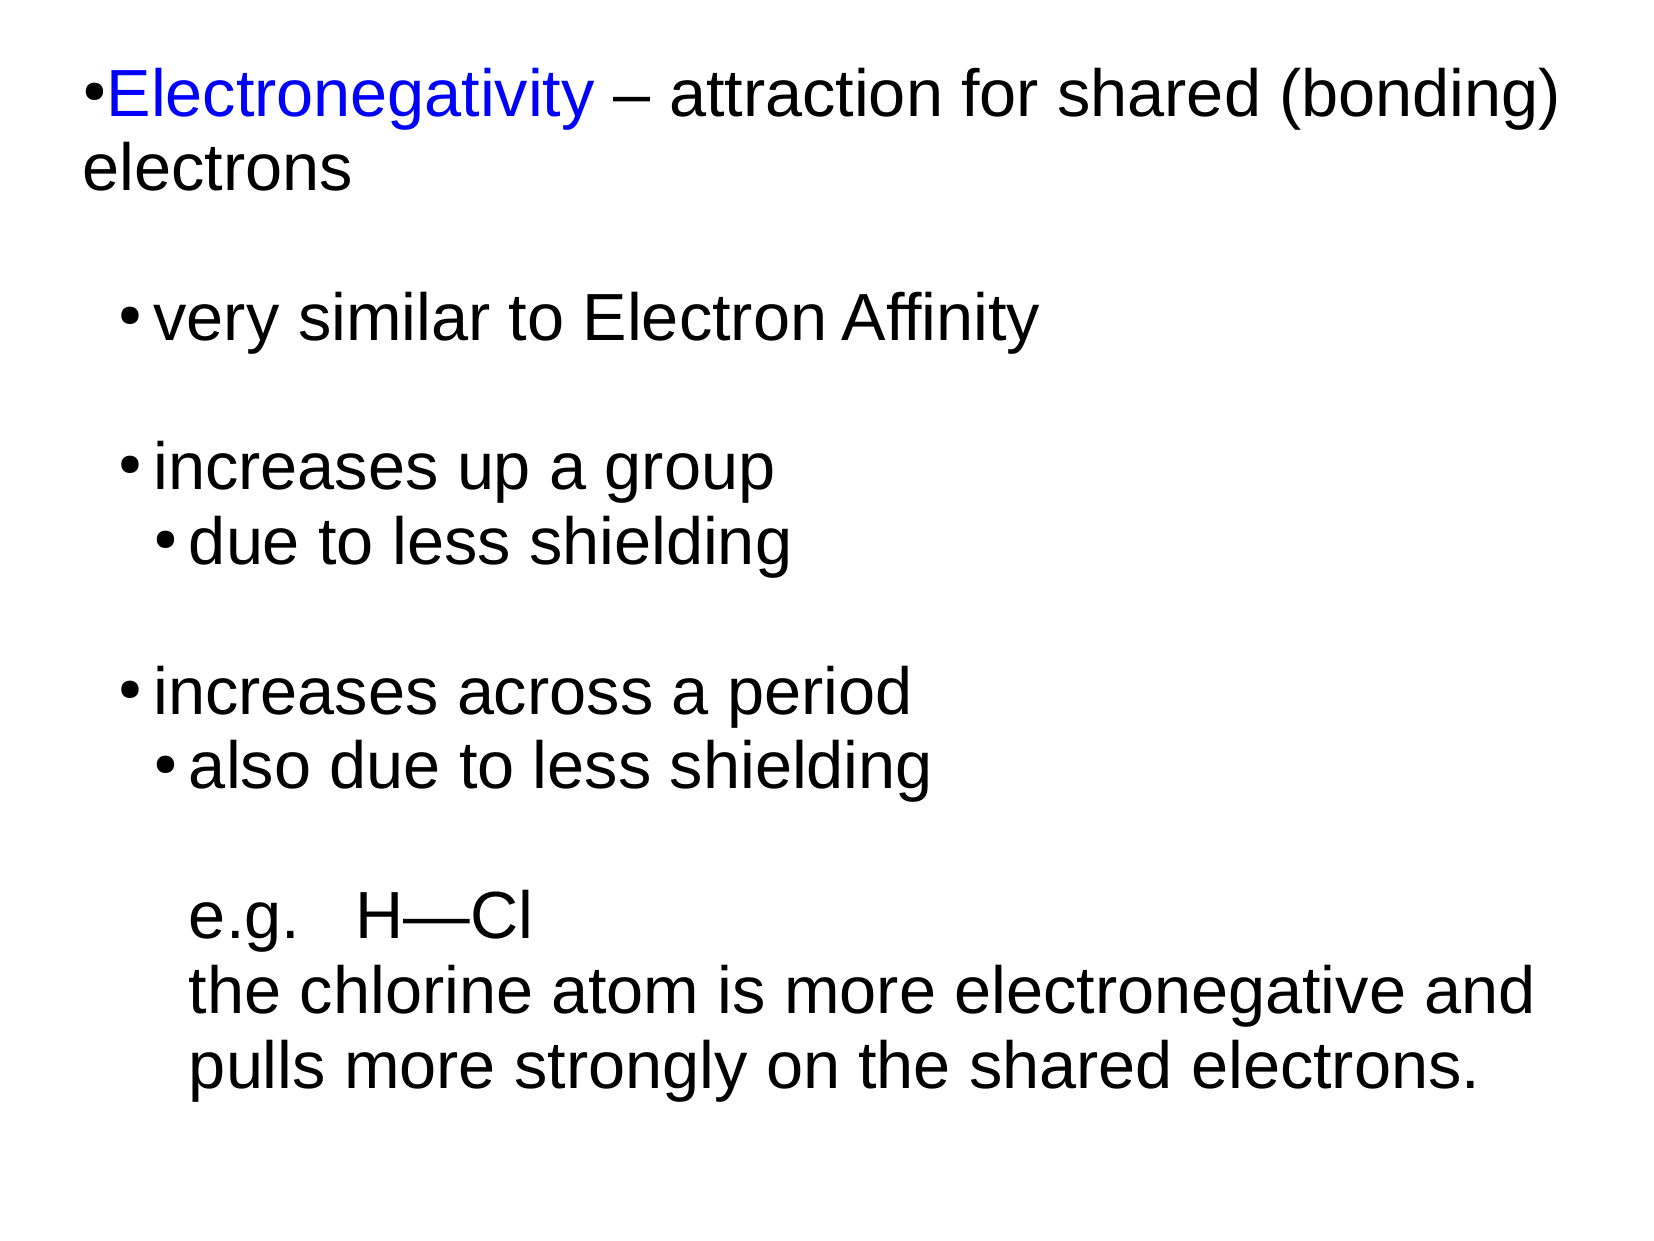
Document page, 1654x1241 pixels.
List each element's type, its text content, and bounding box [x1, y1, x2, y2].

subtitle Electronegativity – attraction for shared (bonding) electrons very similar to Electron Affinity increases up a group due to less shielding increases across a period also due to less shielding e.g. H—Cl the chlorine atom is more electronegative and pulls more strongly on the shared electrons. [82, 49, 1571, 1109]
